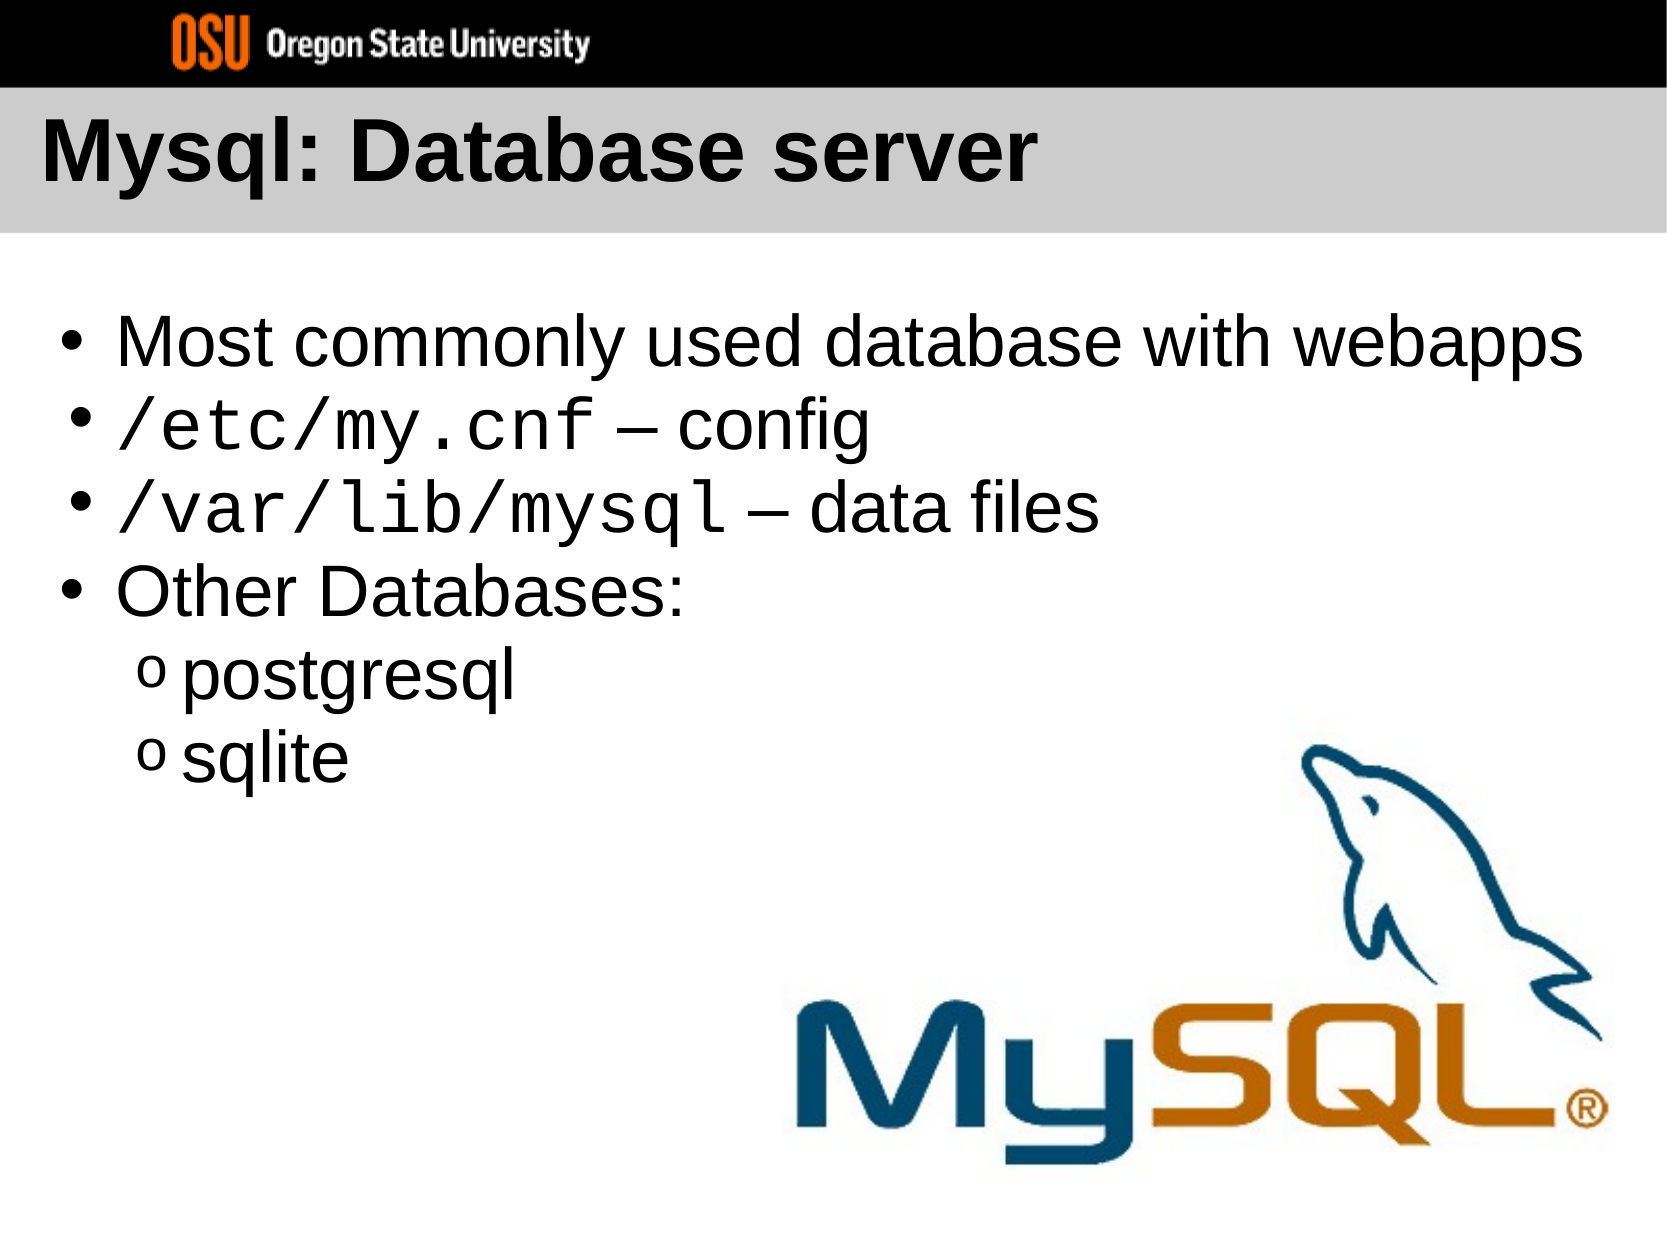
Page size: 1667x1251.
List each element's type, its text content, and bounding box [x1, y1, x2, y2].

title Mysql: Database server [40, 99, 1625, 249]
list Most commonly used database with webapps /etc/my.cnf – config /var/lib/mysql – data files Other Databases: postgresql sqlite [40, 300, 1627, 1201]
picture [0, 0, 1667, 1251]
